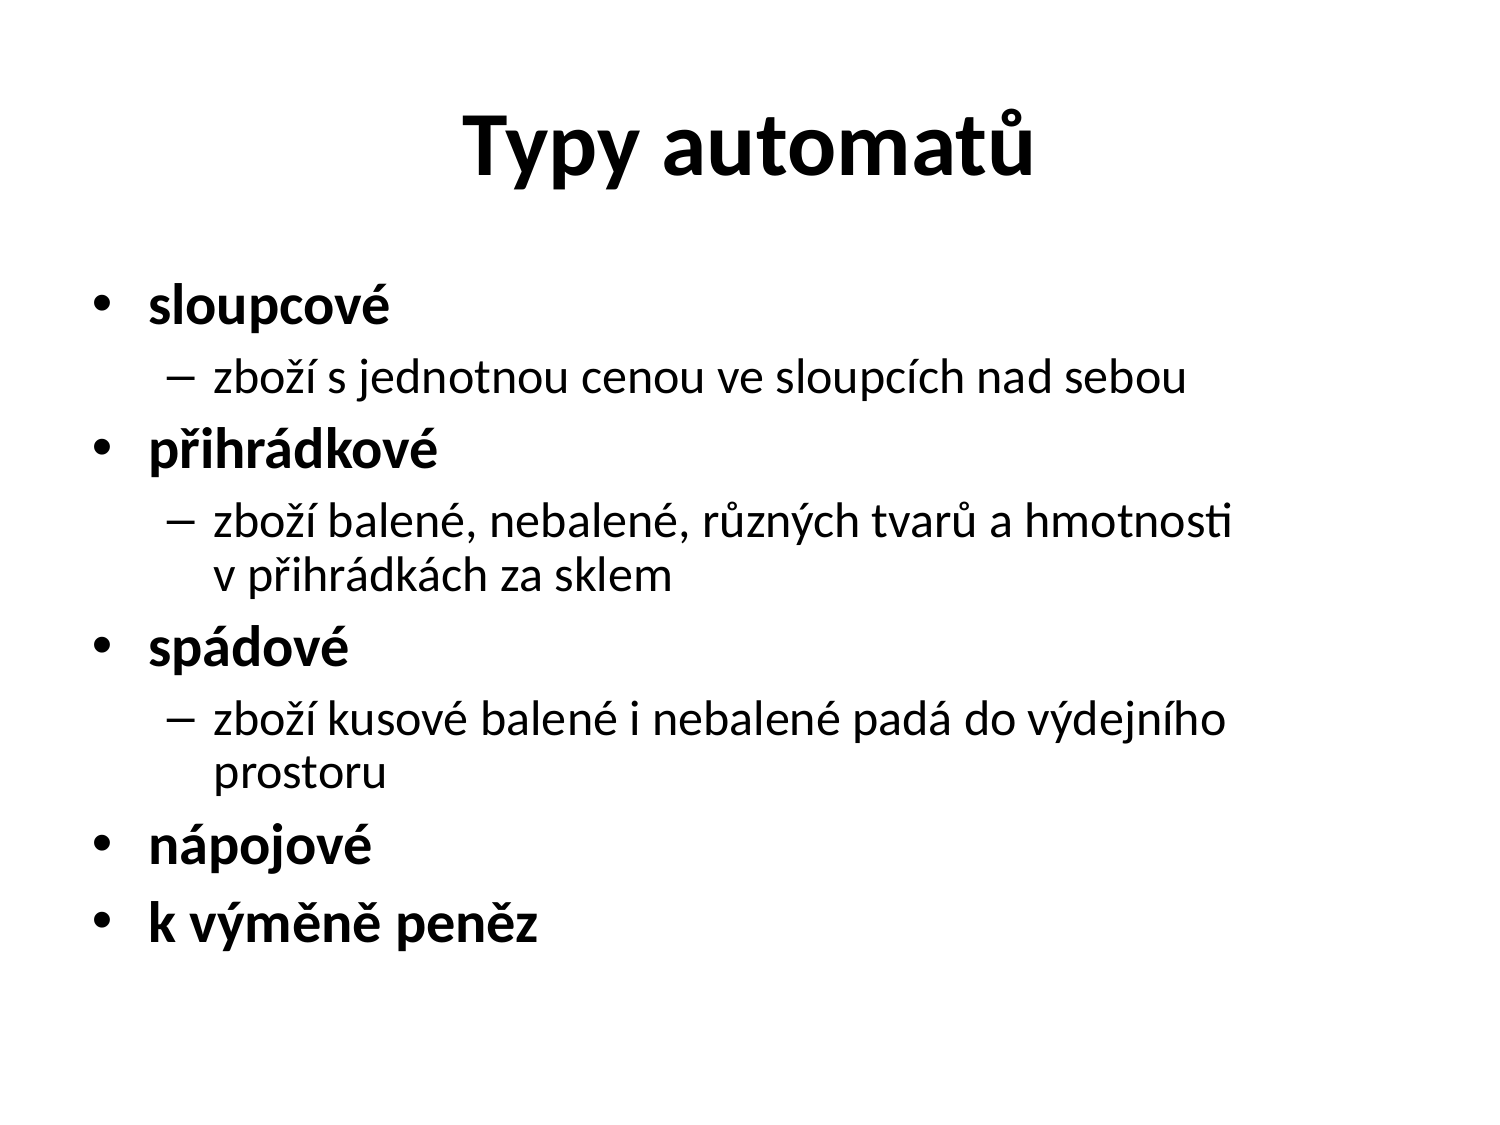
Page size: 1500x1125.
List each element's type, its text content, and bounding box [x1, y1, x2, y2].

list sloupcové zboží s jednotnou cenou ve sloupcích nad sebou přihrádkové zboží balené, nebalené, různých tvarů a hmotnosti v přihrádkách za sklem spádové zboží kusové balené i nebalené padá do výdejního prostoru nápojové k výměně peněz [76, 267, 1427, 1010]
title Typy automatů [75, 45, 1426, 233]
